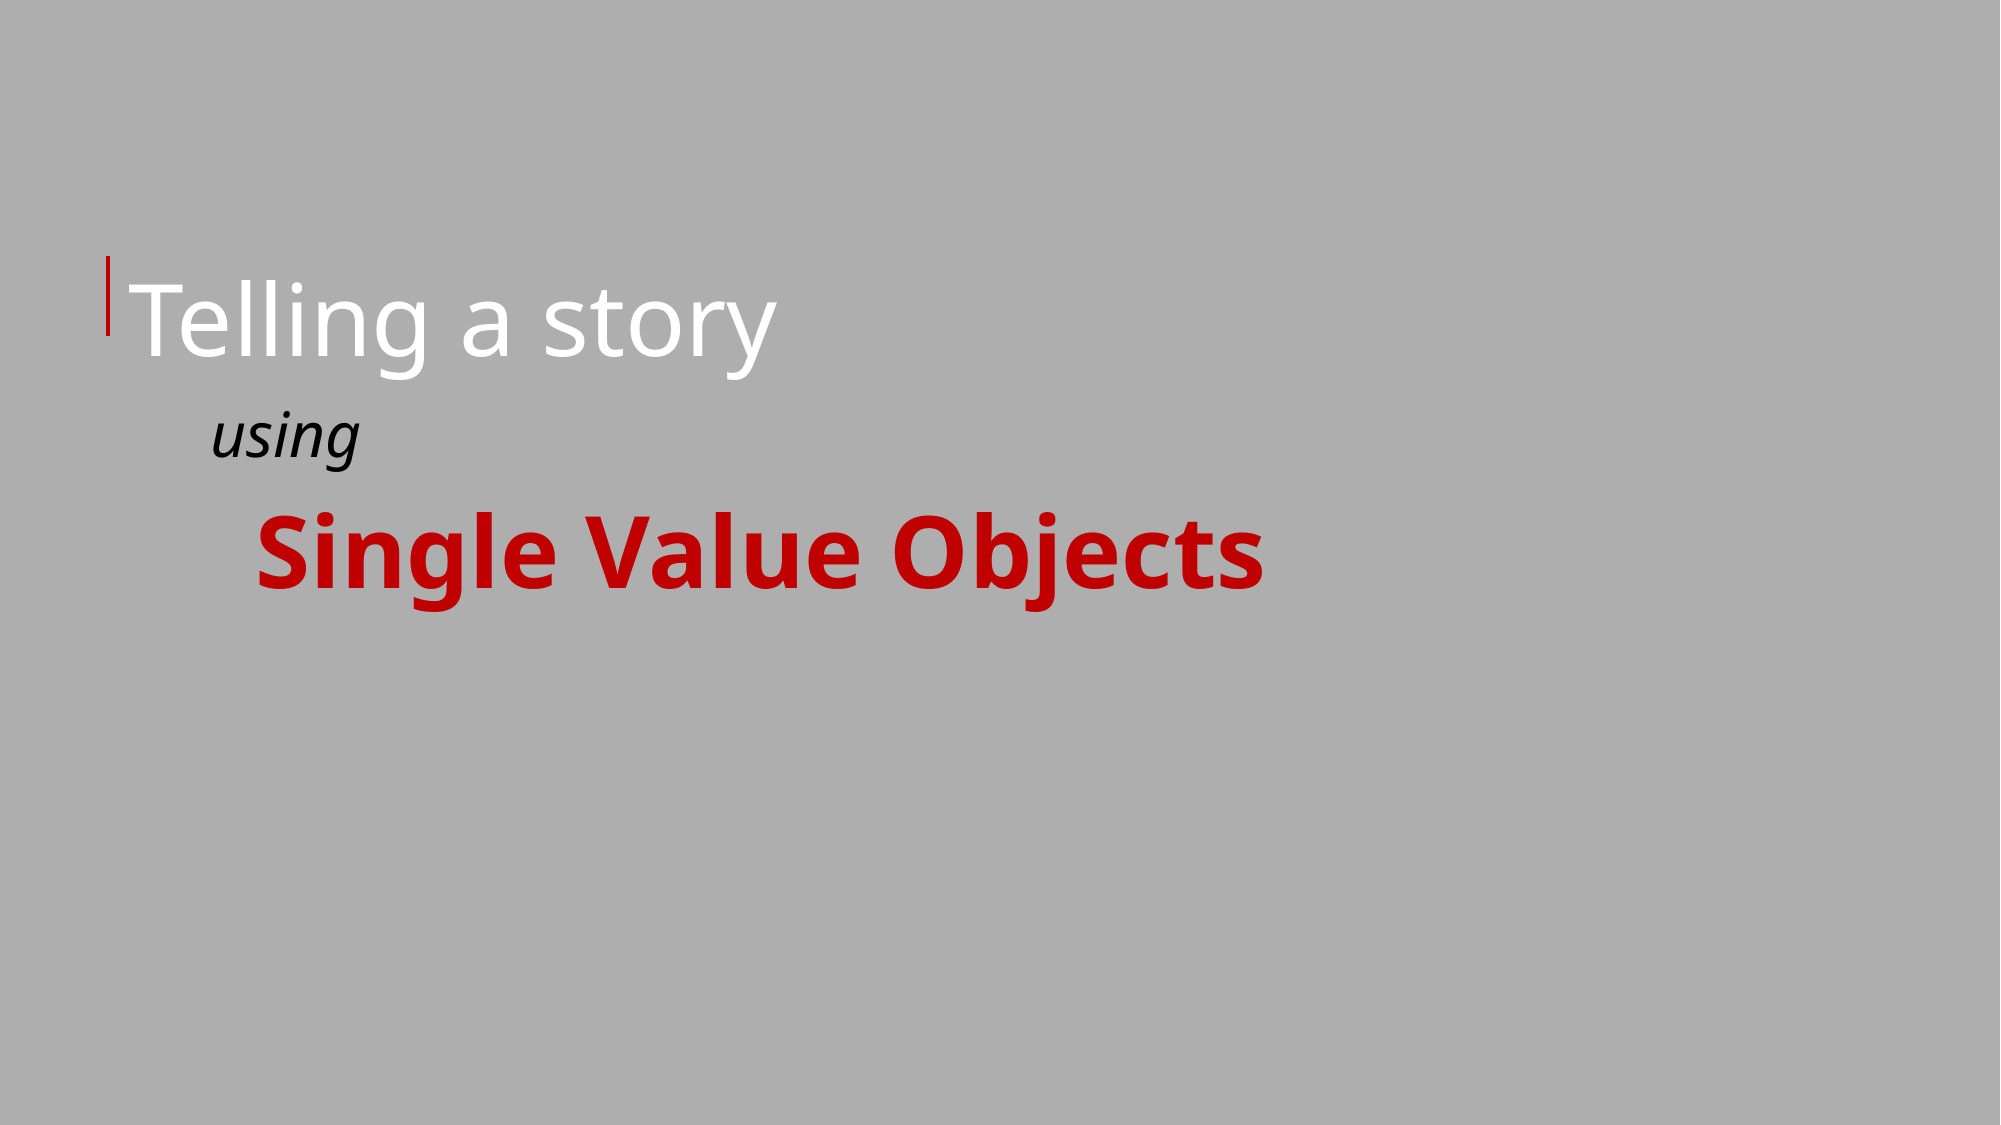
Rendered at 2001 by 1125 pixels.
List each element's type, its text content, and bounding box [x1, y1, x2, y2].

text_box [0, 0, 2000, 1125]
text_box Telling a story [113, 189, 798, 364]
text_box using [195, 387, 382, 479]
text_box Single Value Objects [240, 481, 1371, 618]
